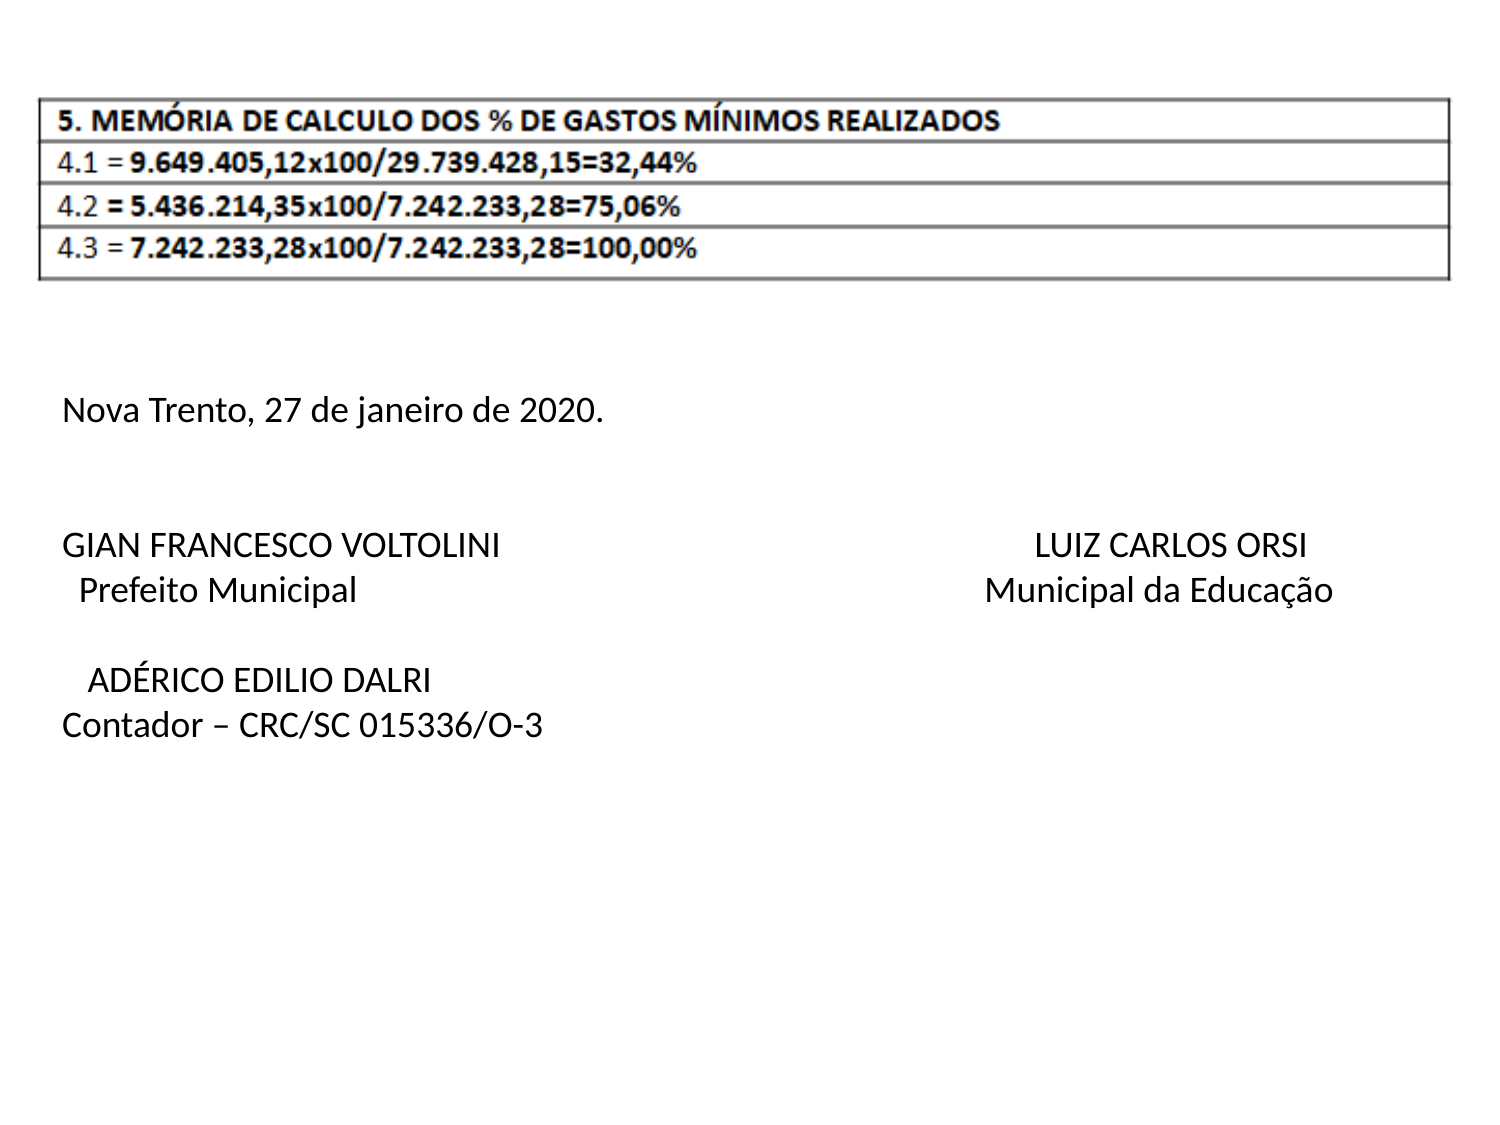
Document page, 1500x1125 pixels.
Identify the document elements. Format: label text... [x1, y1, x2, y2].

picture [35, 94, 1461, 296]
text_box Nova Trento, 27 de janeiro de 2020. GIAN FRANCESCO VOLTOLINI LUIZ CARLOS ORSI Prefeito Municipal Municipal da Educação ADÉRICO EDILIO DALRI Contador – CRC/SC 015336/O-3 [47, 377, 1430, 753]
